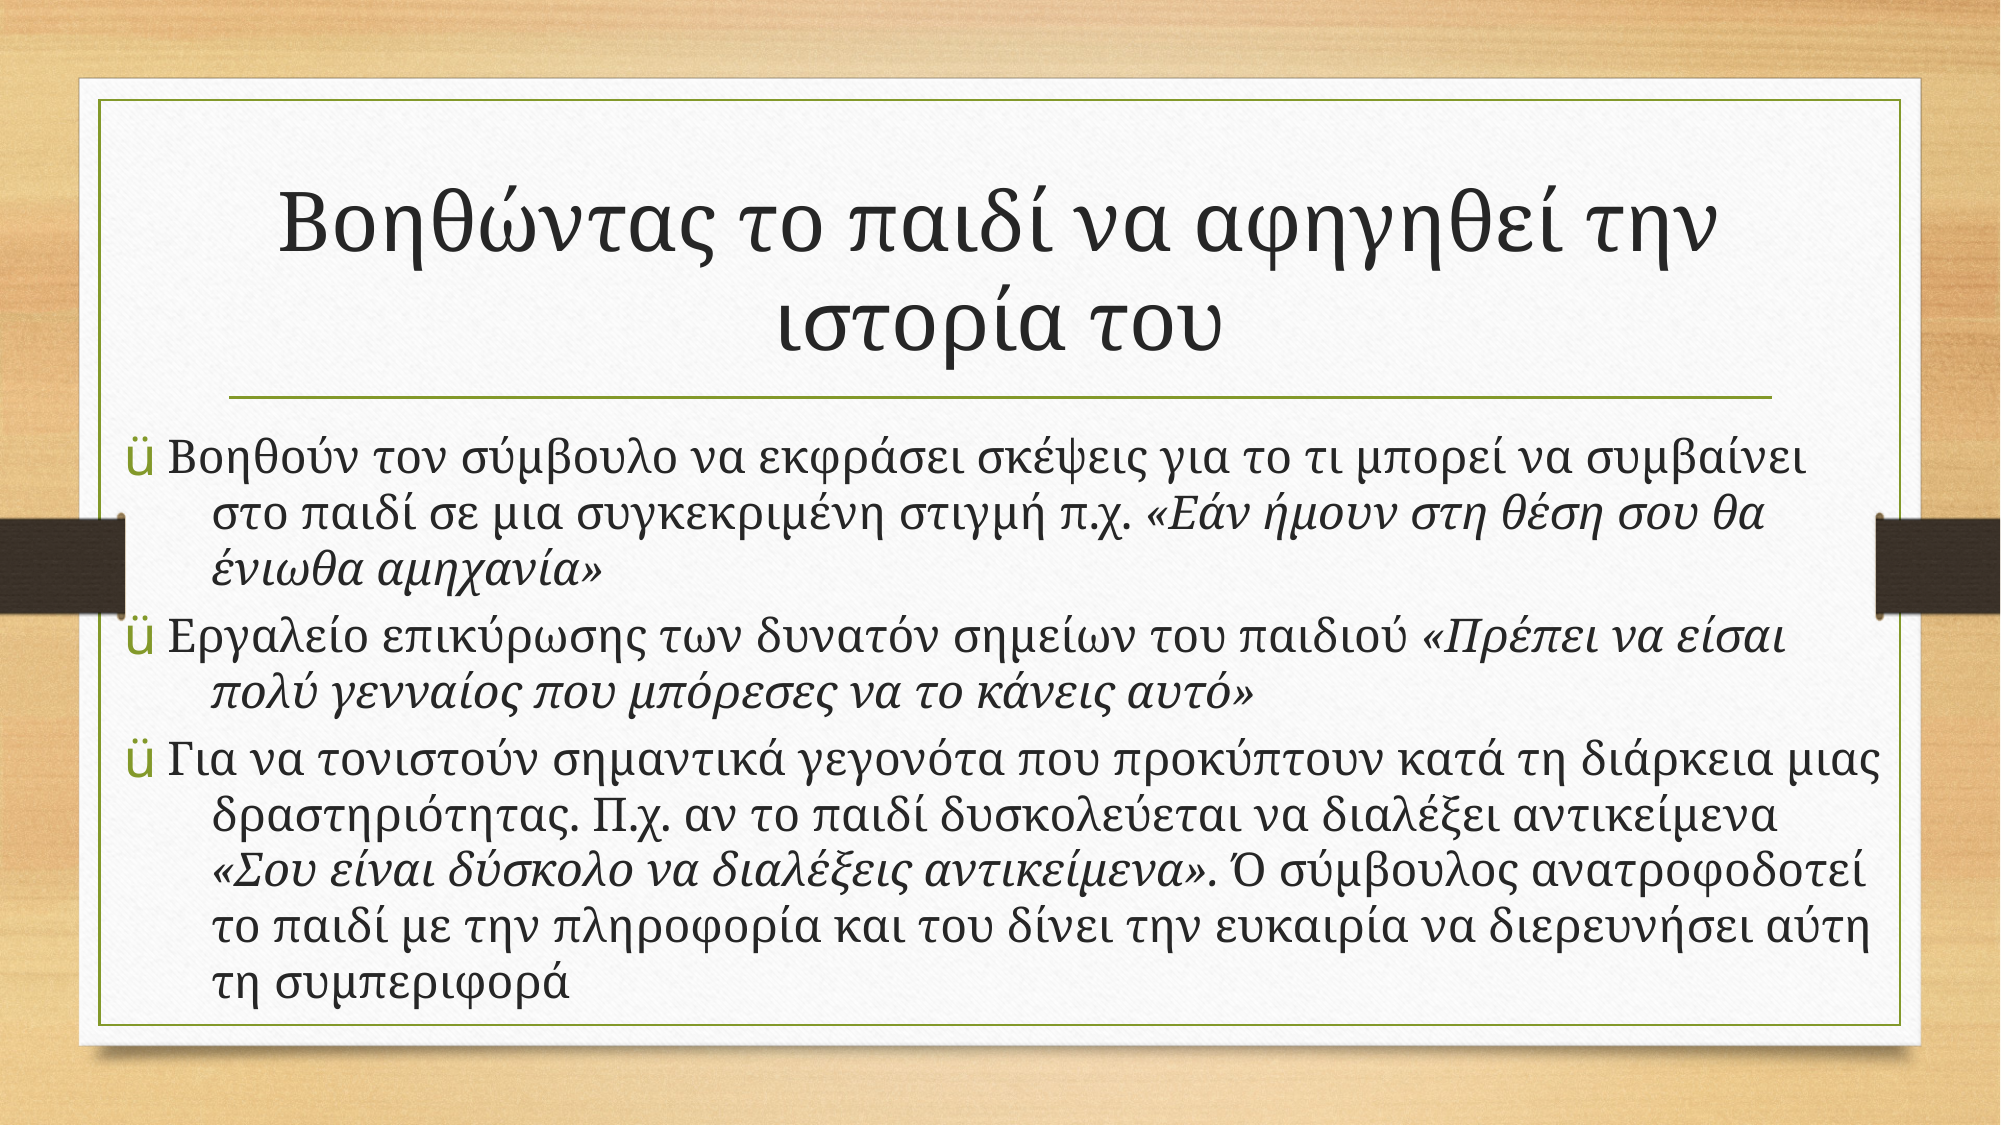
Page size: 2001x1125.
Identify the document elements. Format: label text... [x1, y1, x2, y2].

list Βοηθούν τον σύμβουλο να εκφράσει σκέψεις για το τι μπορεί να συμβαίνει στο παιδί σε μια συγκεκριμένη στιγμή π.χ. «Εάν ήμουν στη θέση σου θα ένιωθα αμηχανία» Εργαλείο επικύρωσης των δυνατόν σημείων του παιδιού «Πρέπει να είσαι πολύ γενναίος που μπόρεσες να το κάνεις αυτό» Για να τονιστούν σημαντικά γεγονότα που προκύπτουν κατά τη διάρκεια μιας δραστηριότητας. Π.χ. αν το παιδί δυσκολεύεται να διαλέξει αντικείμενα «Σου είναι δύσκολο να διαλέξεις αντικείμενα». Ό σύμβουλος ανατροφοδοτεί το παιδί με την πληροφορία και του δίνει την ευκαιρία να διερευνήσει αύτη τη συμπεριφορά [108, 419, 1904, 1018]
title Βοηθώντας το παιδί να αφηγηθεί την ιστορία του [212, 161, 1788, 376]
